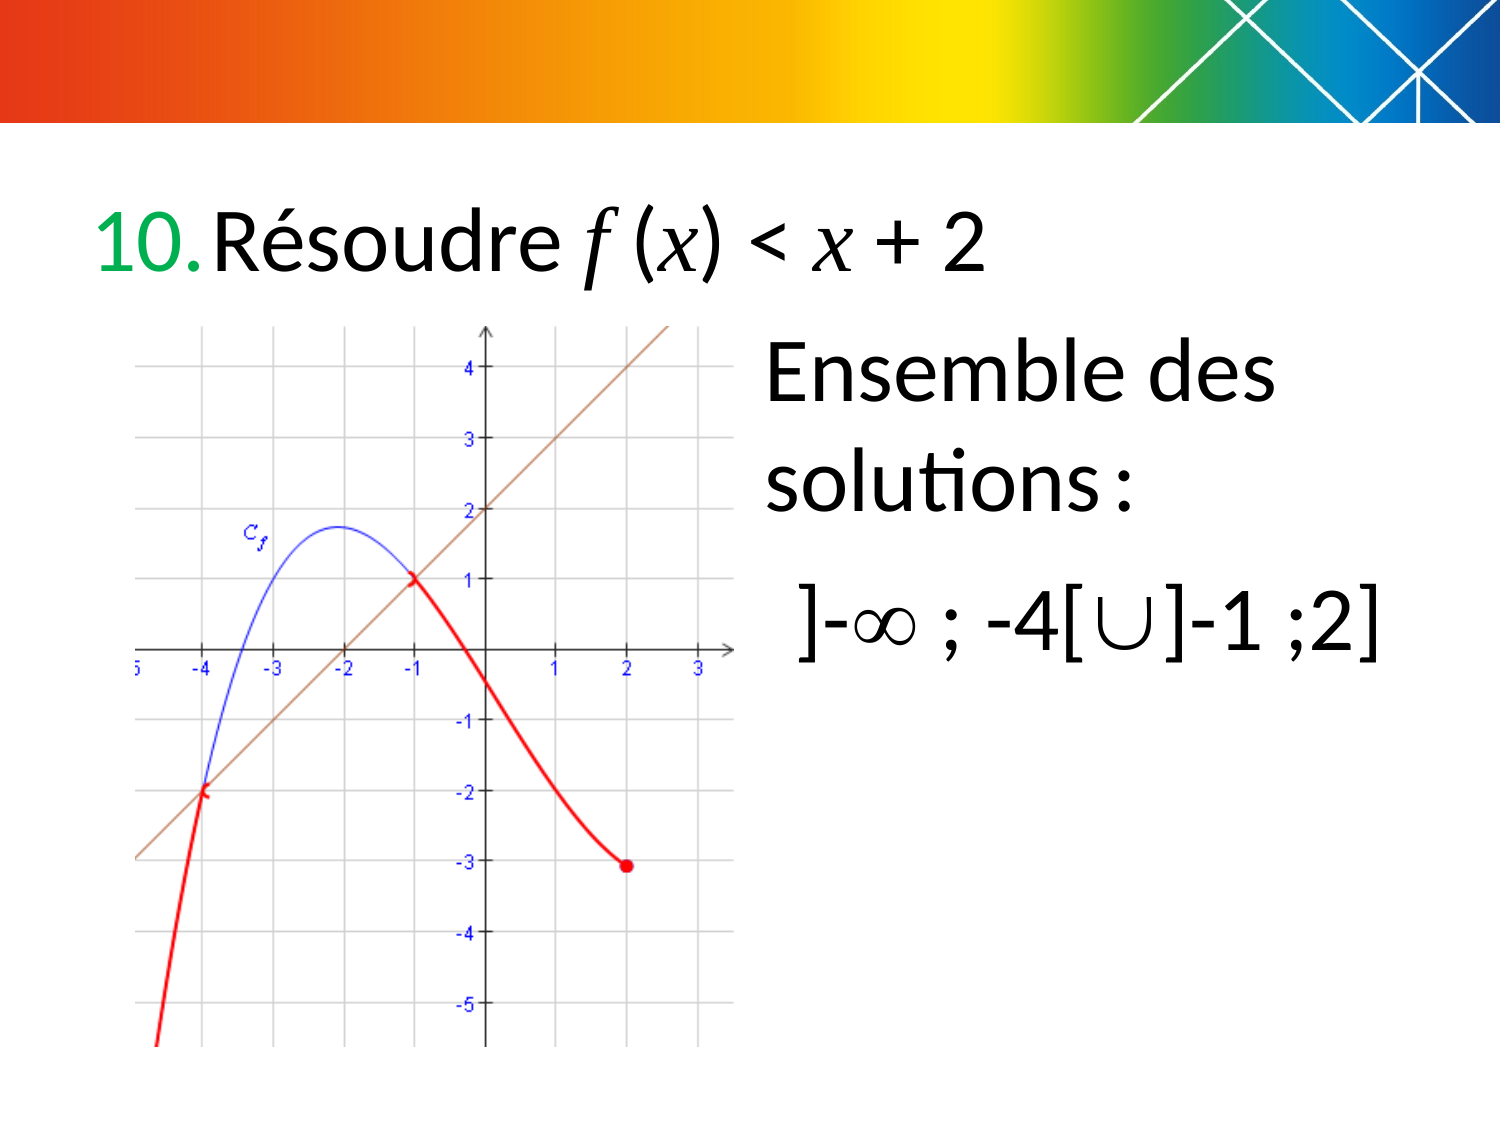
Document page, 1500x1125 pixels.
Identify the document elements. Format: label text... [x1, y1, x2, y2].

picture [1340, 0, 1500, 123]
text_box Ensemble des solutions : [750, 302, 1445, 538]
picture [135, 326, 734, 1047]
title Résoudre f (x) < x + 2 [75, 163, 1426, 305]
text_box ]- ; -4[]-1 ;2] [779, 550, 1436, 677]
picture [0, 0, 1359, 123]
